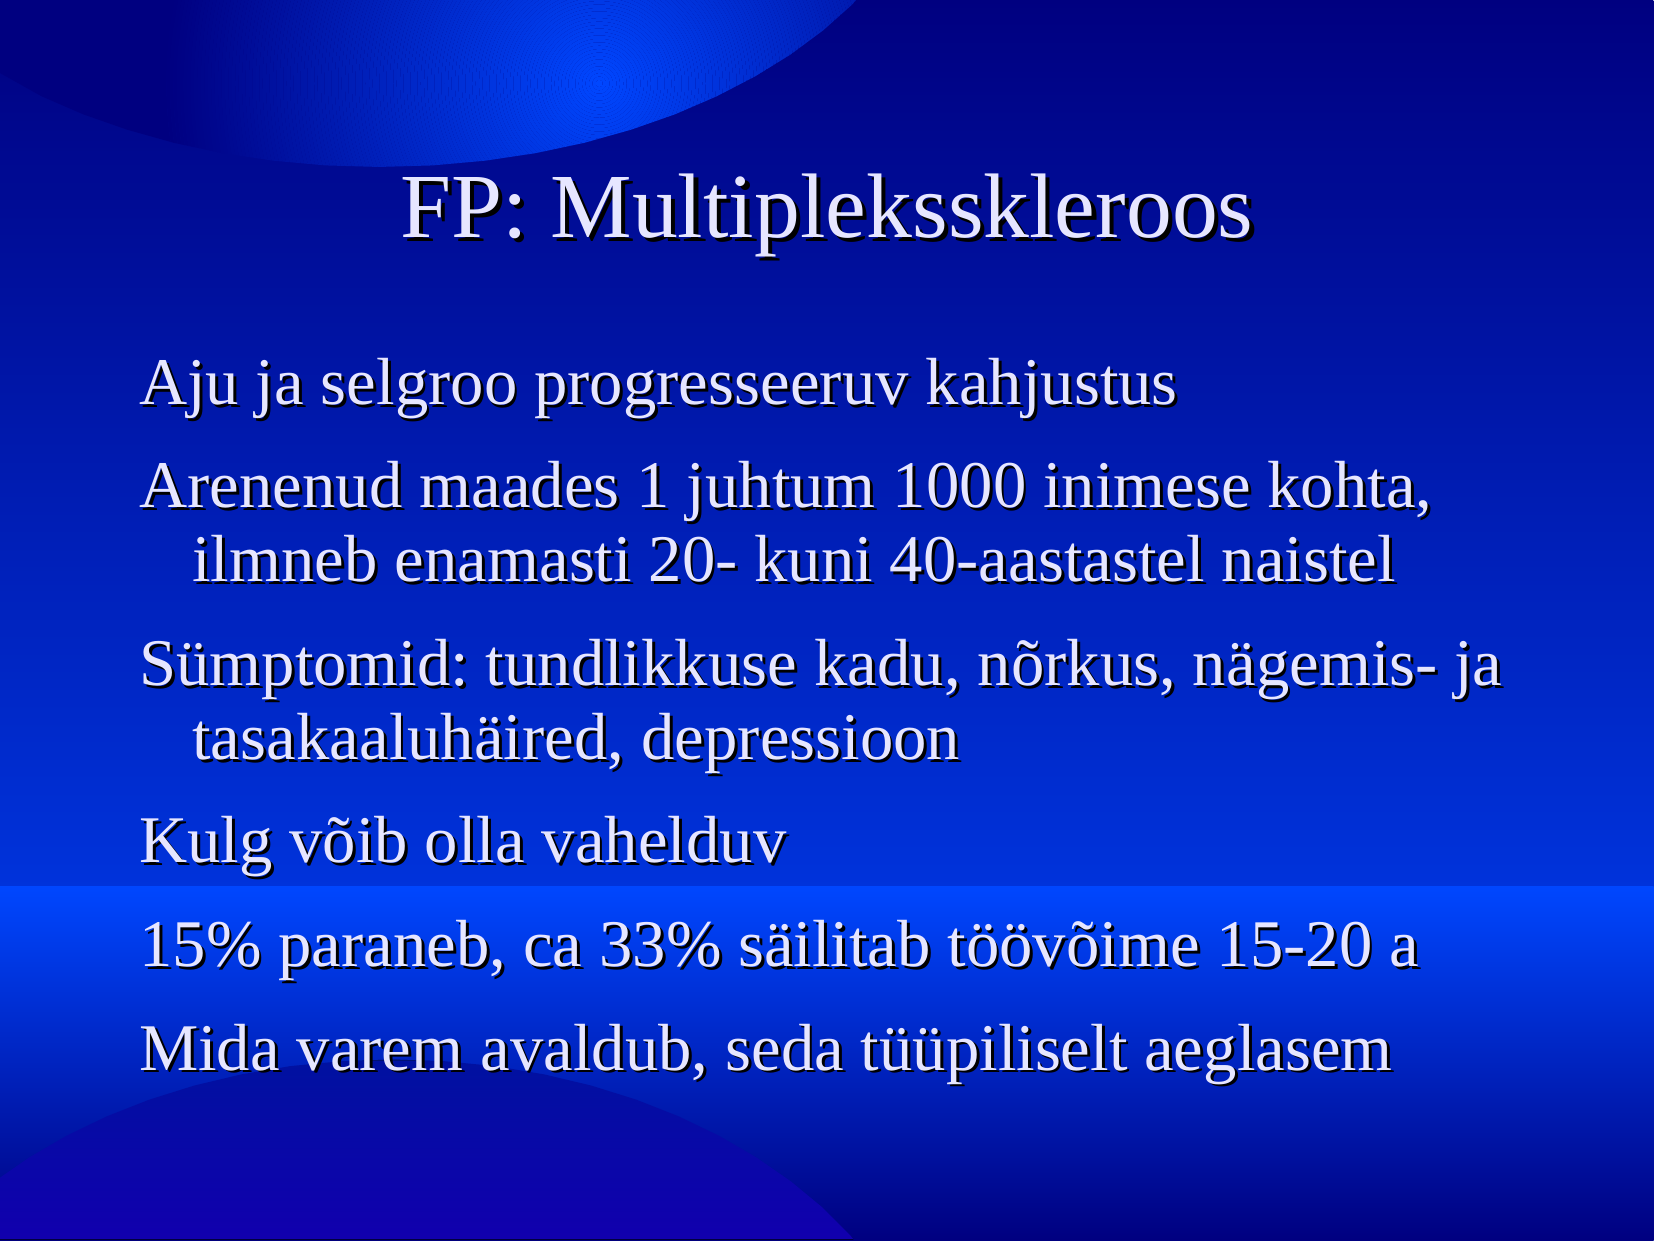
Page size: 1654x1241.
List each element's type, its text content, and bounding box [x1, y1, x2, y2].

title FP: Multipleksskleroos [121, 102, 1534, 311]
list Aju ja selgroo progresseeruv kahjustus Arenenud maades 1 juhtum 1000 inimese kohta, ilmneb enamasti 20- kuni 40-aastastel naistel Sümptomid: tundlikkuse kadu, nõrkus, nägemis- ja tasakaaluhäired, depressioon Kulg võib olla vahelduv 15% paraneb, ca 33% säilitab töövõime 15-20 a Mida varem avaldub, seda tüüpiliselt aeglasem [121, 344, 1534, 1127]
